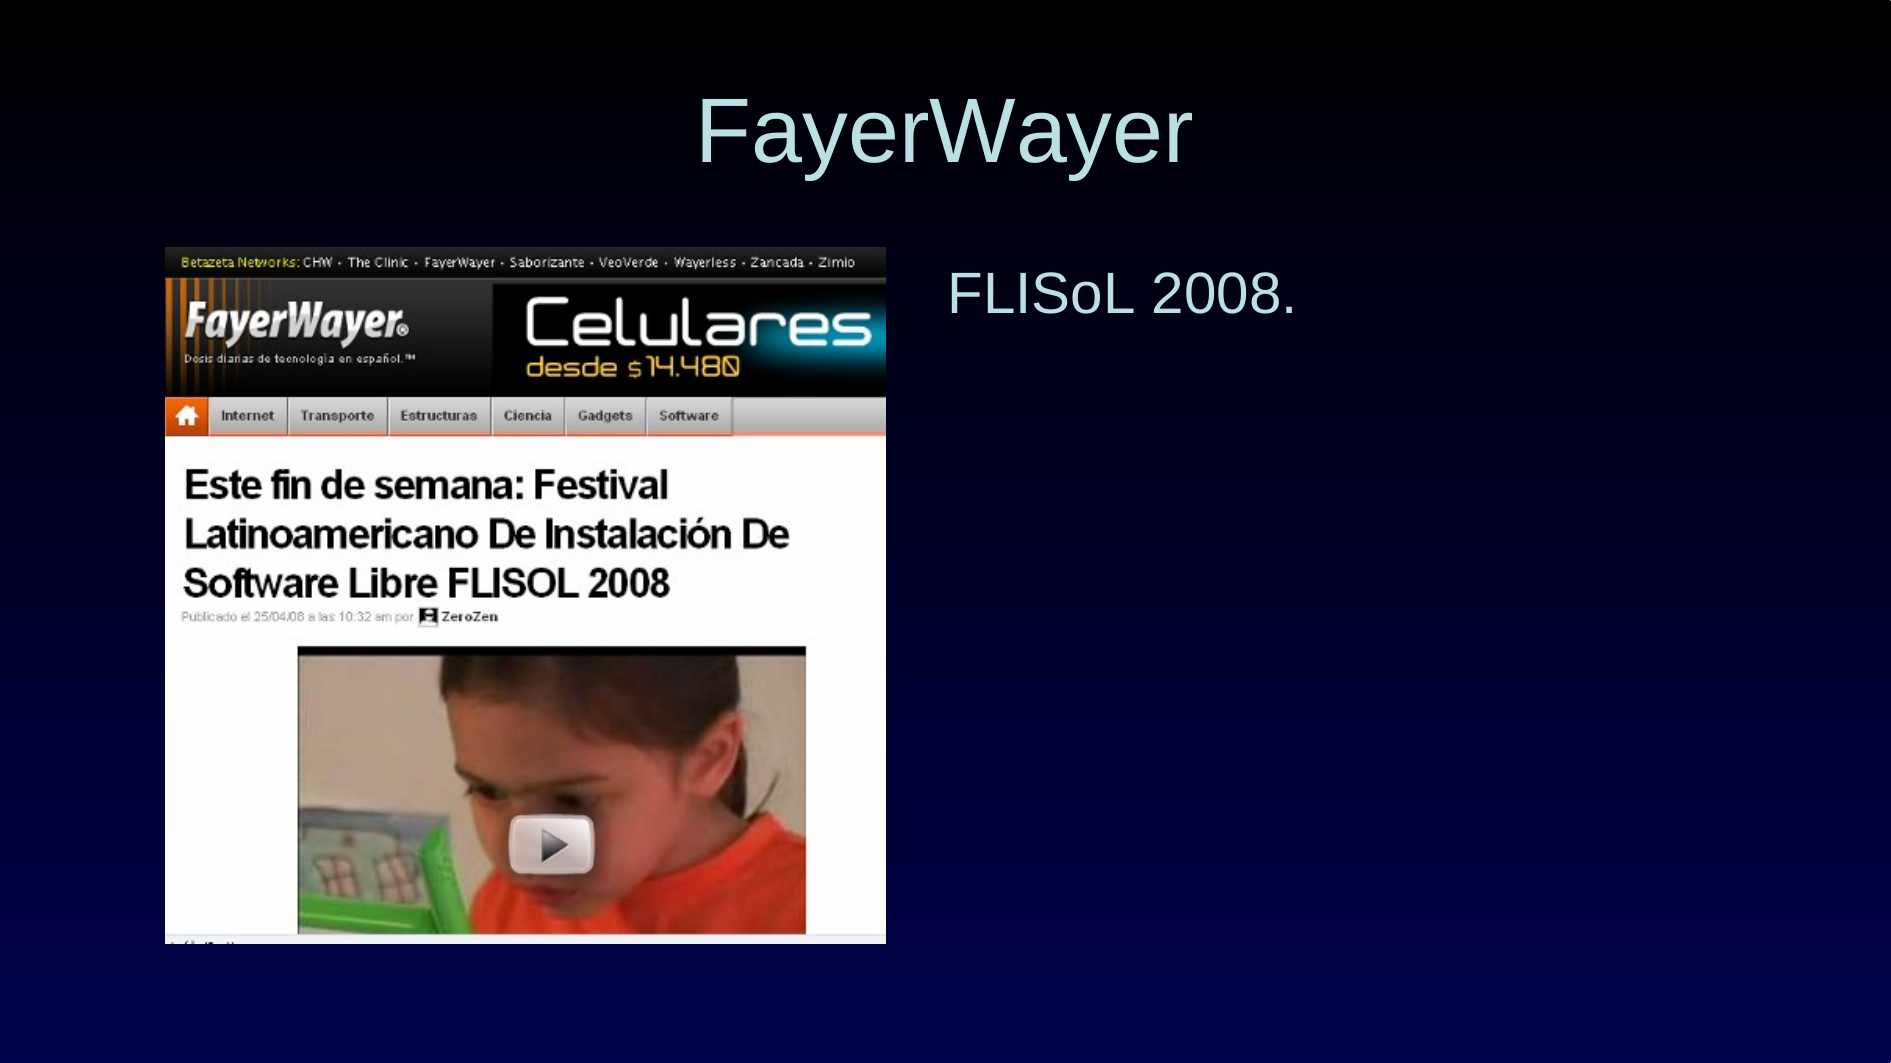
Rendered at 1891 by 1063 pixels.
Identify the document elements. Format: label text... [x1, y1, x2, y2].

title FayerWayer [94, 42, 1796, 220]
picture [165, 247, 886, 944]
text_box FLISoL 2008. [933, 247, 1631, 950]
